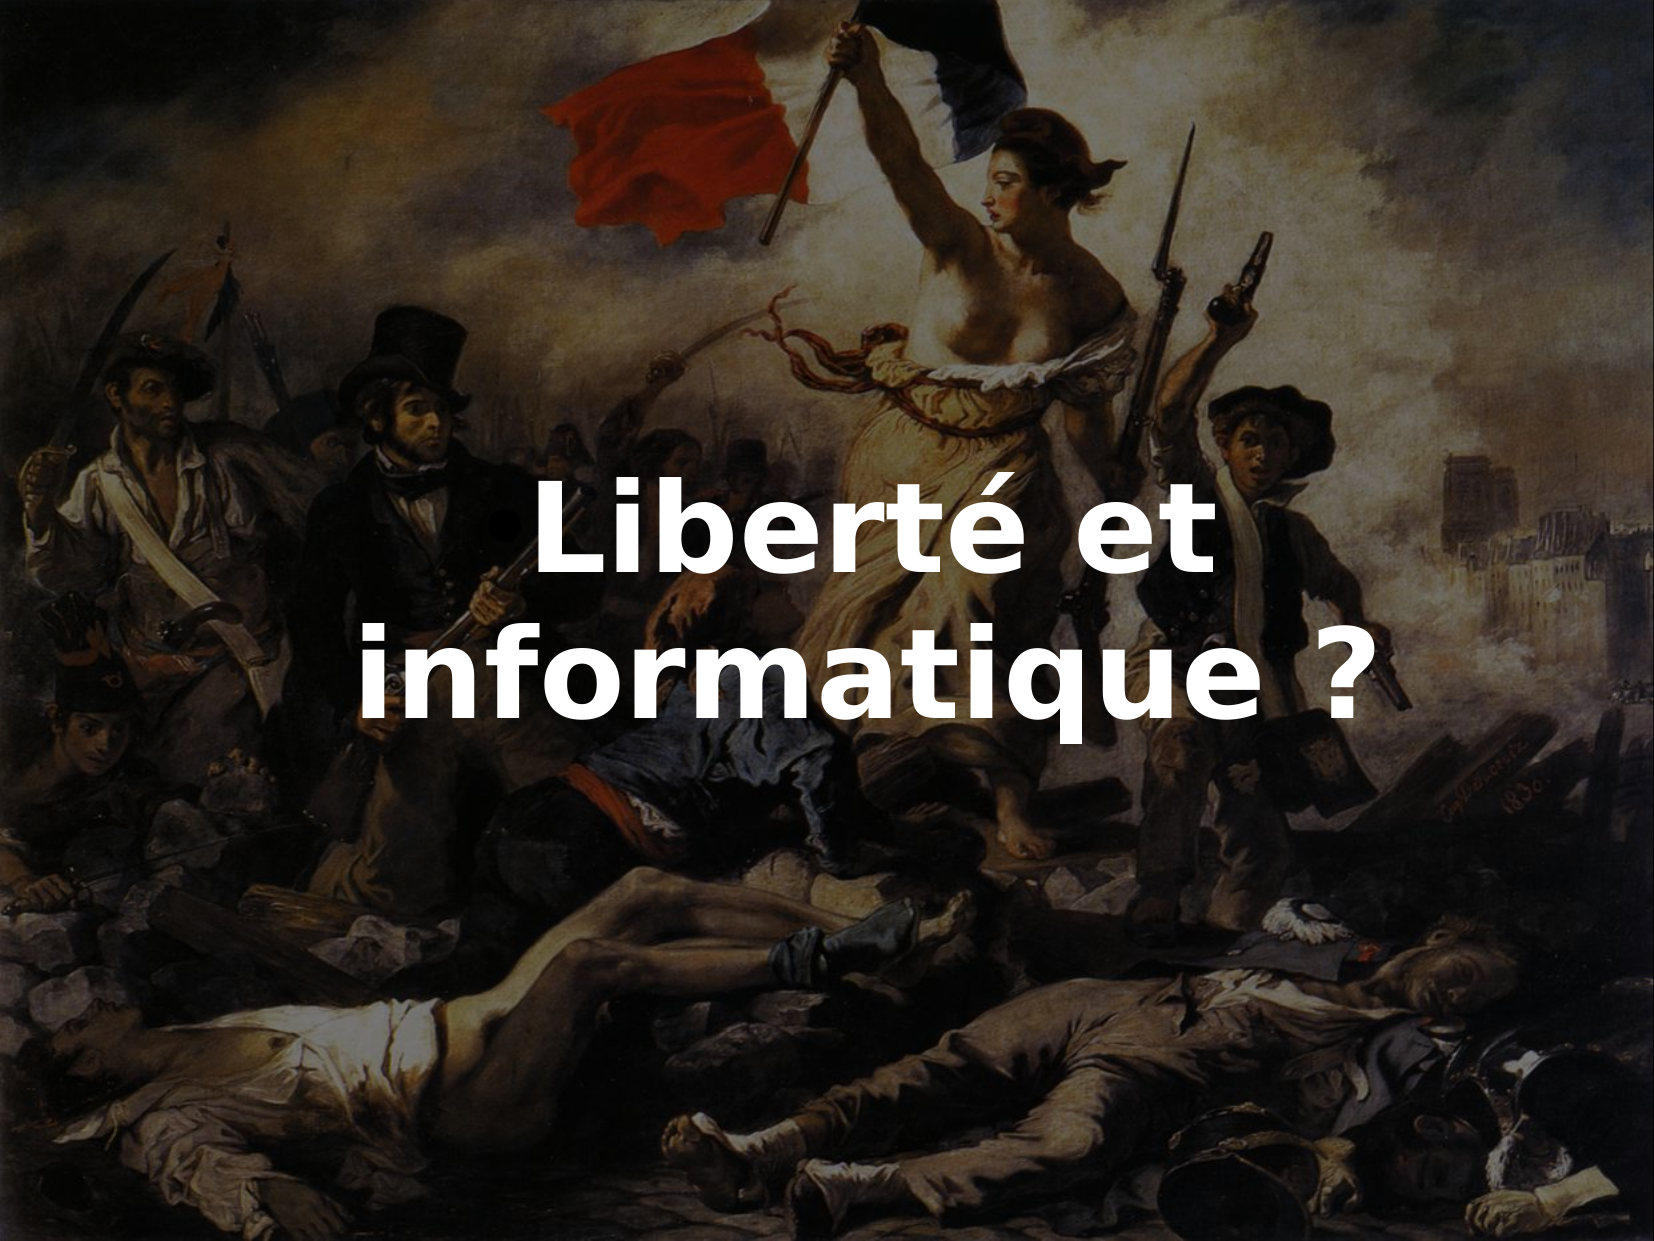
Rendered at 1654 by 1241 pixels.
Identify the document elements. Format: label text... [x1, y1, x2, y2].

subtitle Liberté et informatique ? [88, 200, 1577, 1004]
picture [0, 0, 1654, 1241]
